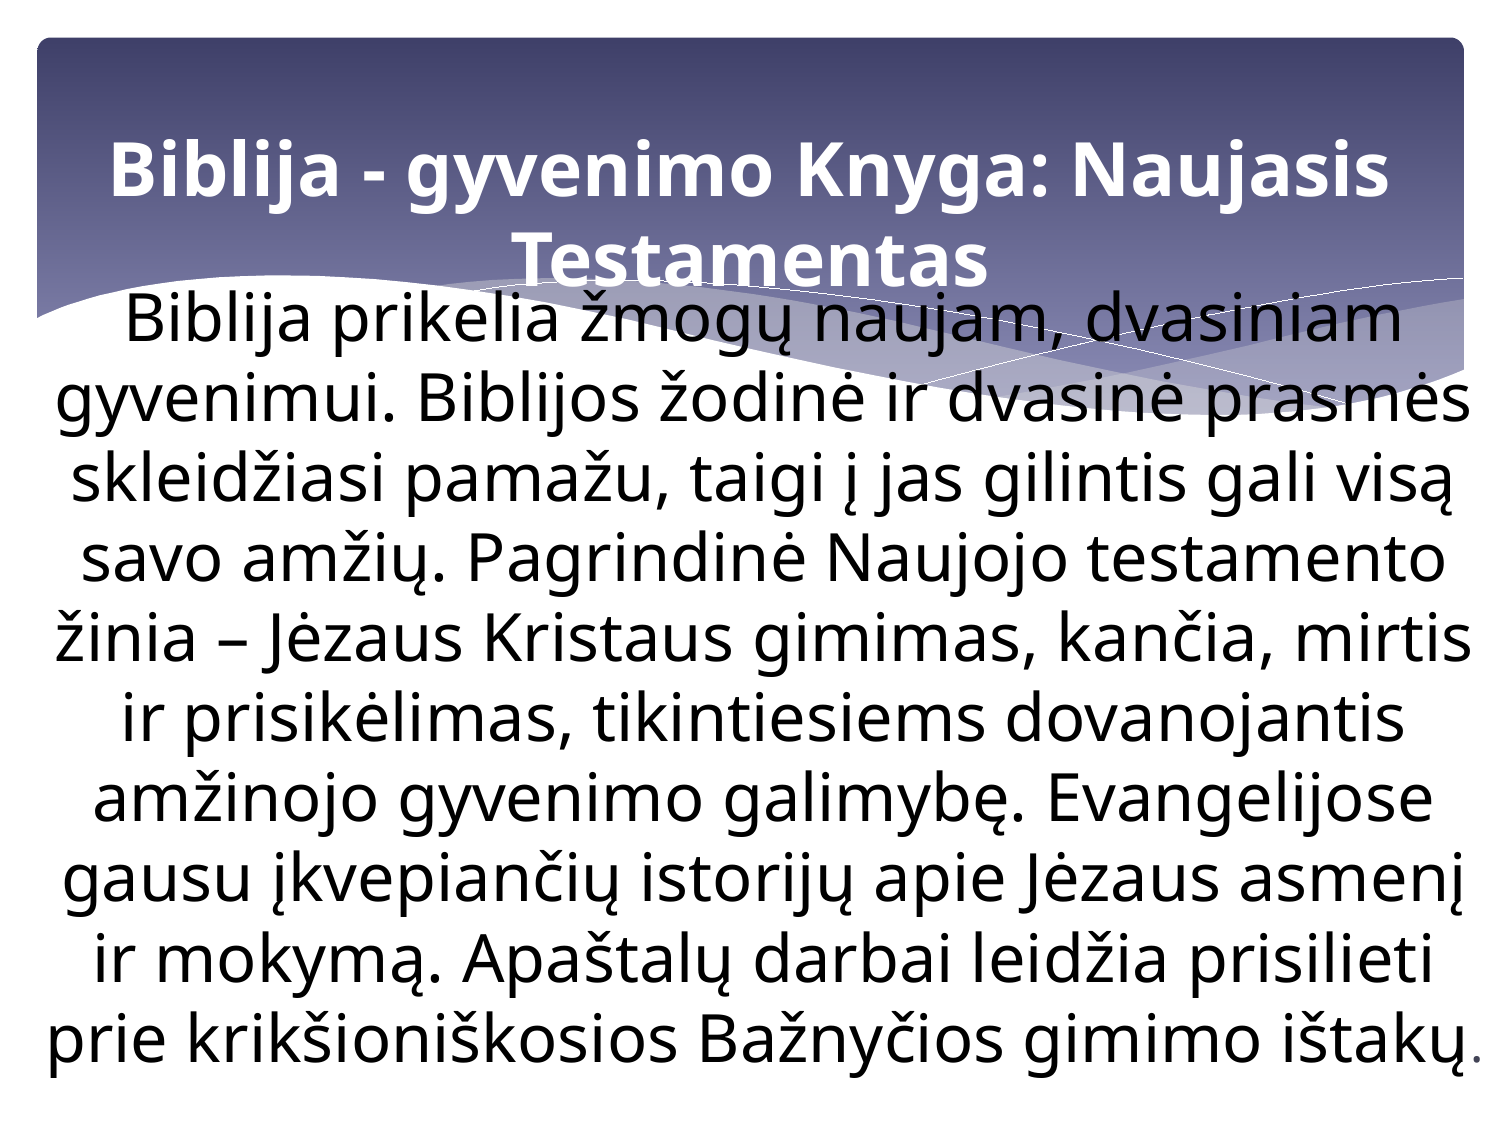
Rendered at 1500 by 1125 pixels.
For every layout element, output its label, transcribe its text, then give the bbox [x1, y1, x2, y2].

title Biblija - gyvenimo Knyga: Naujasis Testamentas [75, 113, 1426, 209]
list Biblija prikelia žmogų naujam, dvasiniam gyvenimui. Biblijos žodinė ir dvasinė prasmės skleidžiasi pamažu, taigi į jas gilintis gali visą savo amžių. Pagrindinė Naujojo testamento žinia – Jėzaus Kristaus gimimas, kančia, mirtis ir prisikėlimas, tikintiesiems dovanojantis amžinojo gyvenimo galimybę. Evangelijose gausu įkvepiančių istorijų apie Jėzaus asmenį ir mokymą. Apaštalų darbai leidžia prisilieti prie krikšioniškosios Bažnyčios gimimo ištakų. [29, 267, 1500, 1125]
